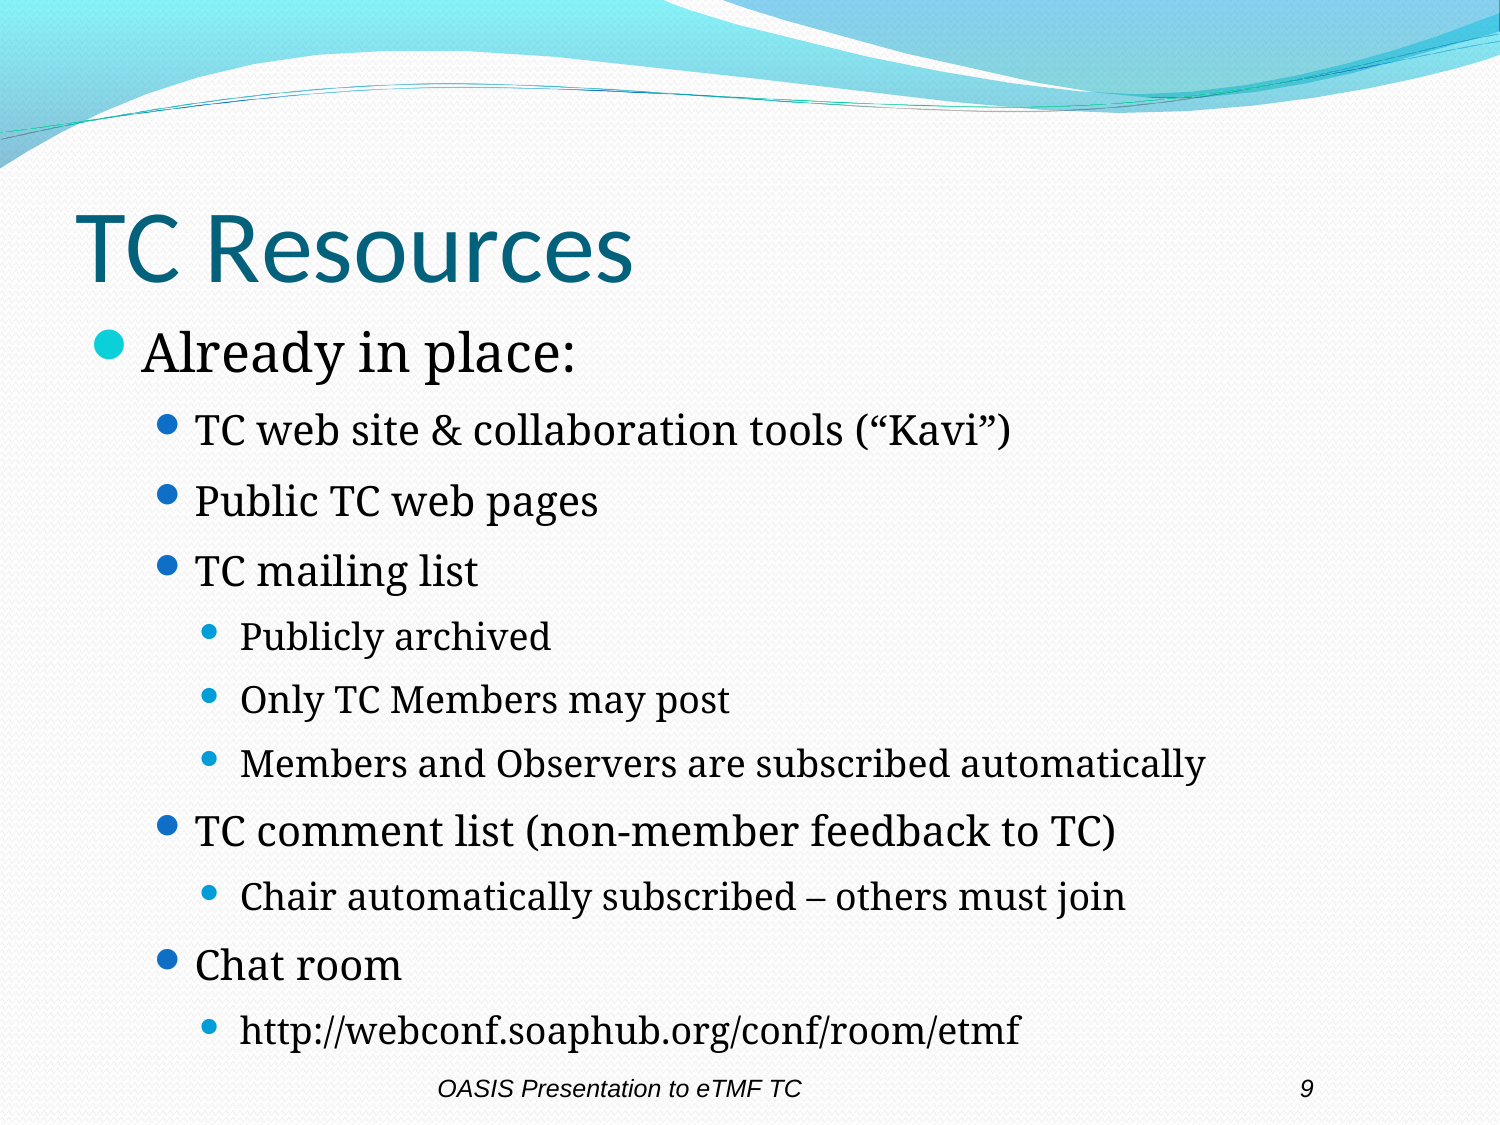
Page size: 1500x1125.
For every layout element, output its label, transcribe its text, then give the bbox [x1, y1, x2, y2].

list Already in place: TC web site & collaboration tools (“Kavi”) Public TC web pages TC mailing list Publicly archived Only TC Members may post Members and Observers are subscribed automatically TC comment list (non-member feedback to TC) Chair automatically subscribed – others must join Chat room http://webconf.soaphub.org/conf/room/etmf [74, 297, 1441, 1125]
picture [0, 0, 1500, 1125]
title TC Resources [75, 115, 1426, 297]
